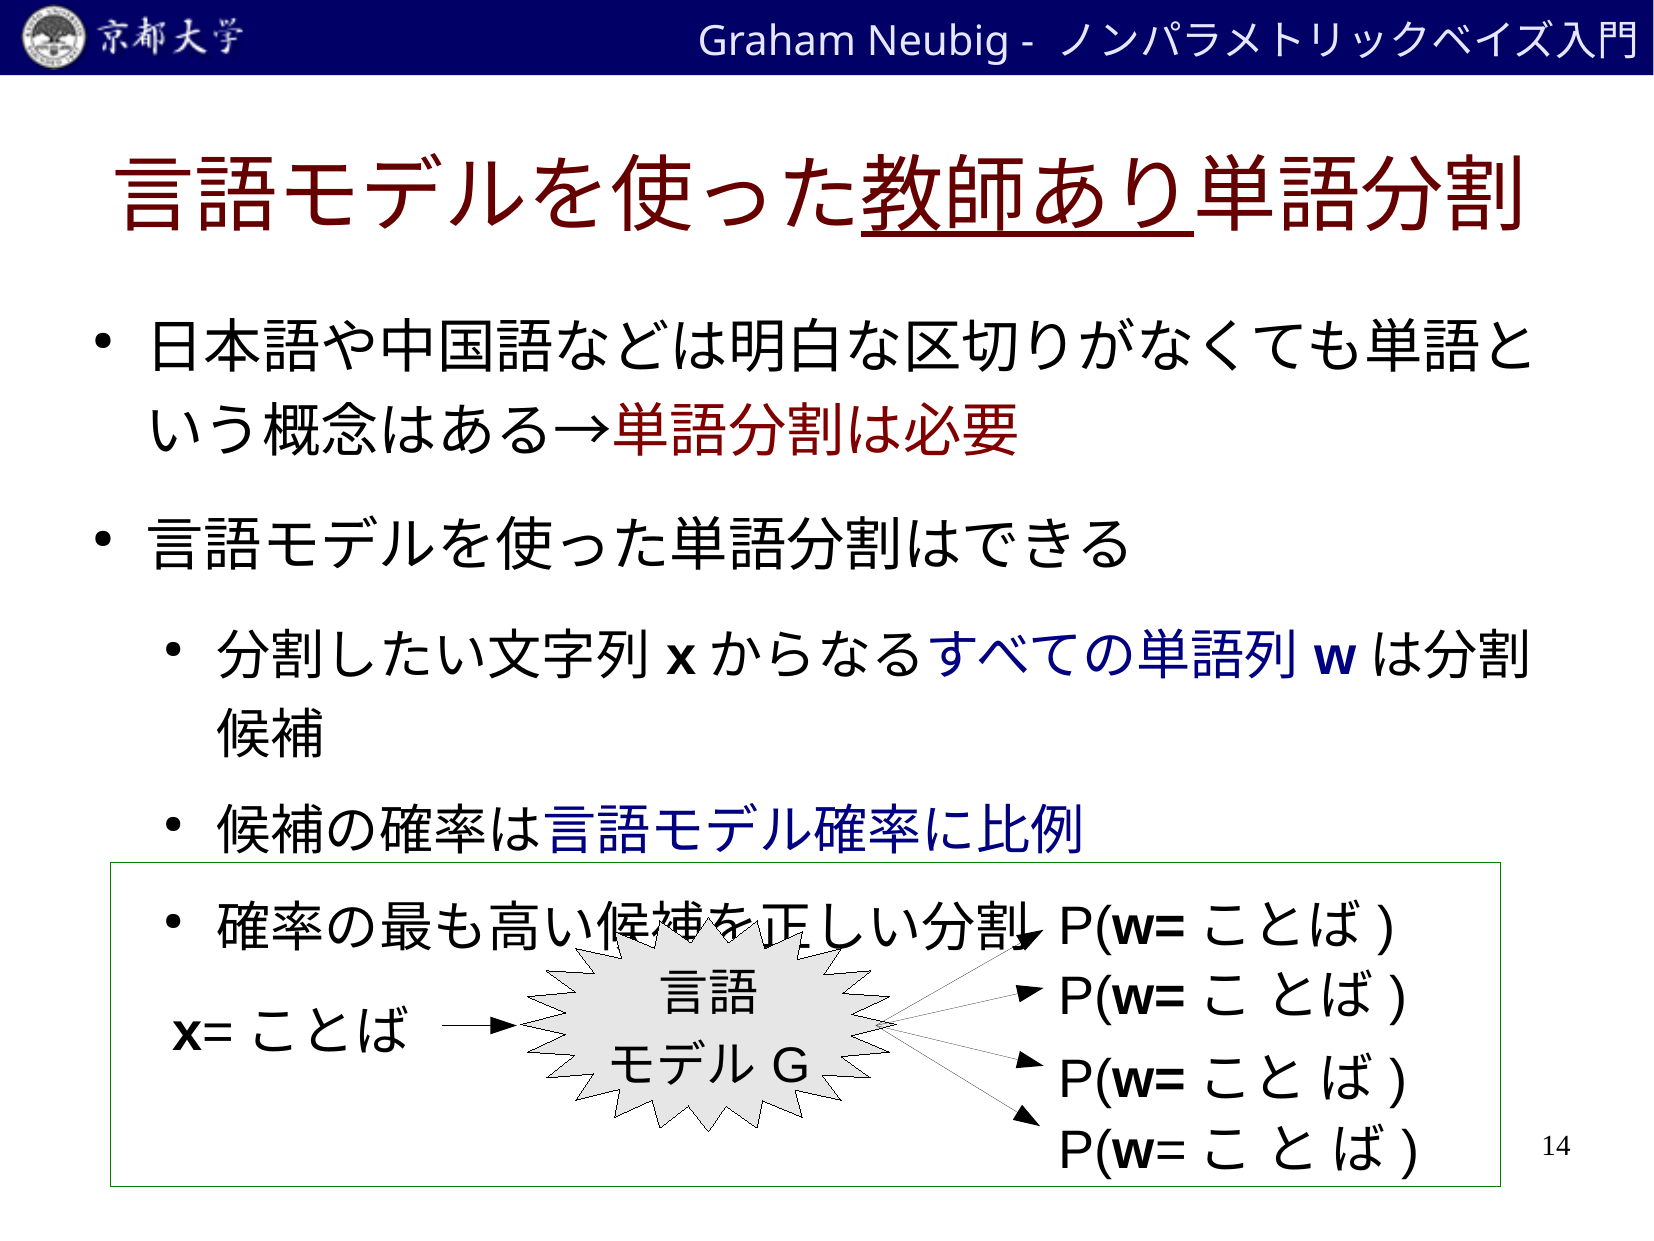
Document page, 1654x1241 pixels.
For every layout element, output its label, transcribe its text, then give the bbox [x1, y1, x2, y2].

picture [0, 0, 247, 70]
text_box P(w=こ と ば) [1043, 1098, 1461, 1174]
text_box P(w=こ とば) [1043, 944, 1434, 1020]
text_box P(w=こと ば) [1043, 1027, 1434, 1098]
title 言語モデルを使った教師あり単語分割 [75, 100, 1564, 277]
text_box 言語 モデルG [520, 917, 890, 1132]
list 日本語や中国語などは明白な区切りがなくても単語という概念はある→単語分割は必要 言語モデルを使った単語分割はできる 分割したい文字列xからなるすべての単語列wは分割候補 候補の確率は言語モデル確率に比例 確率の最も高い候補を正しい分割 [75, 300, 1564, 819]
text_box x=ことば [157, 980, 425, 1056]
text_box P(w=ことば) [1043, 873, 1406, 944]
